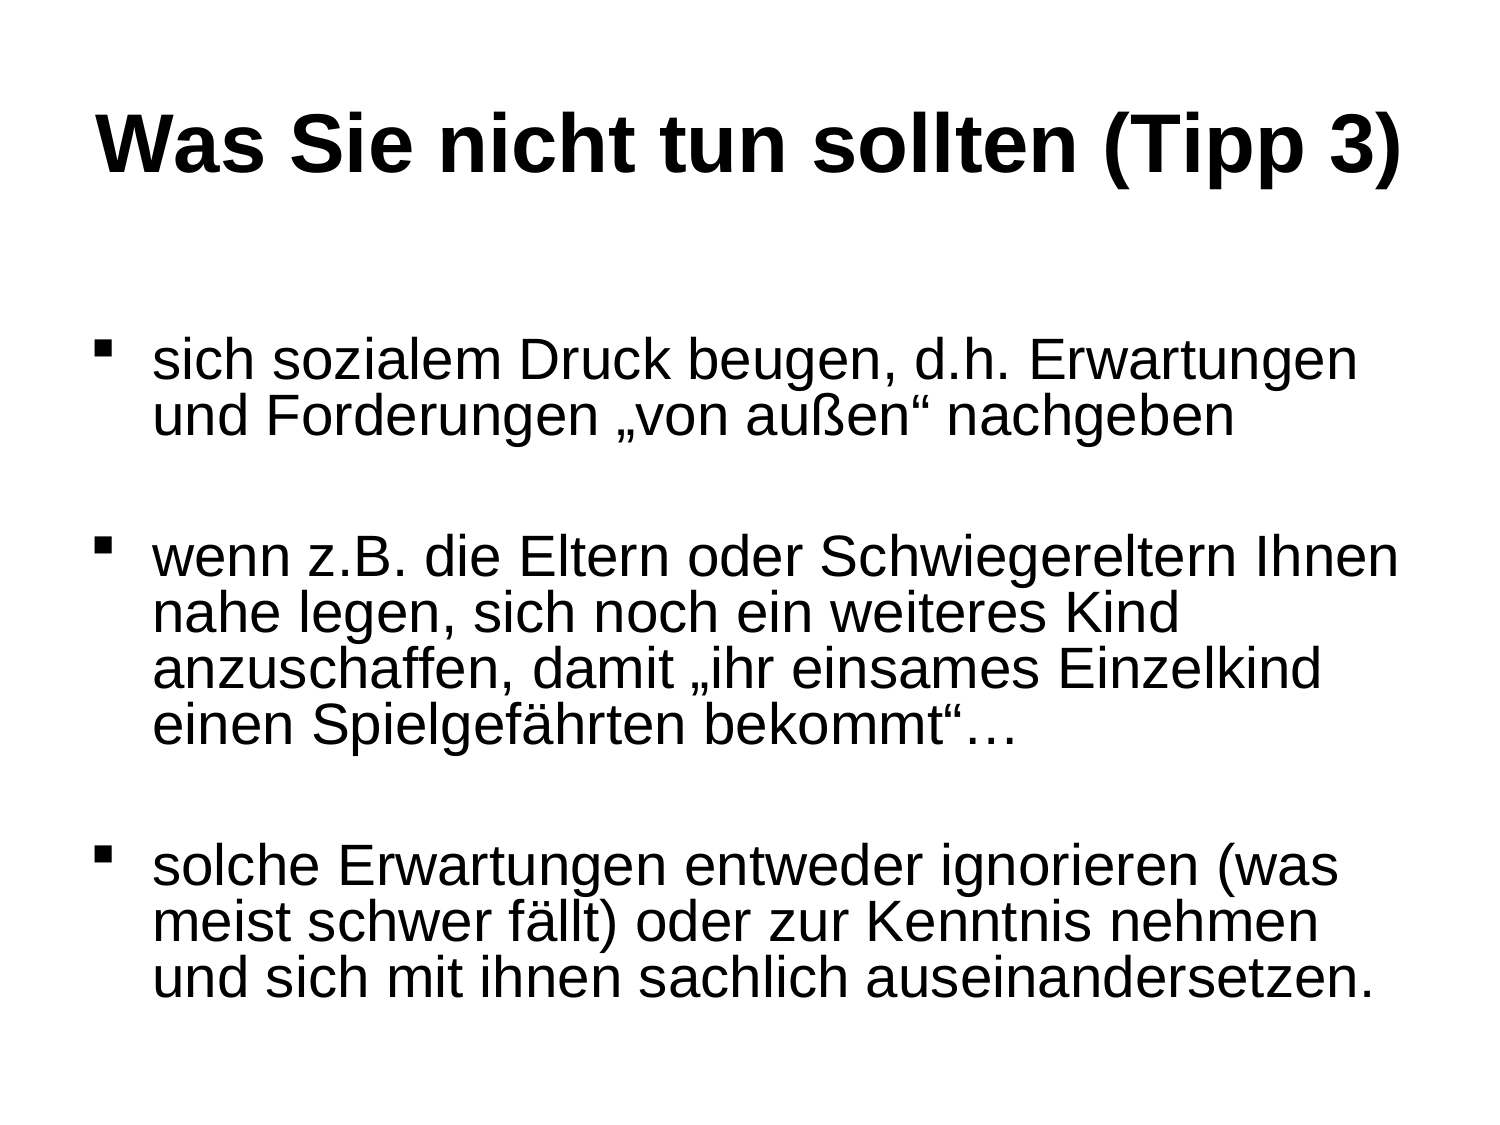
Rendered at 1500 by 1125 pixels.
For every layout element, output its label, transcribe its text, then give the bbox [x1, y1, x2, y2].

list sich sozialem Druck beugen, d.h. Erwartungen und Forderungen „von außen“ nachgeben wenn z.B. die Eltern oder Schwiegereltern Ihnen nahe legen, sich noch ein weiteres Kind anzuschaffen, damit „ihr einsames Einzelkind einen Spielgefährten bekommt“… solche Erwartungen entweder ignorieren (was meist schwer fällt) oder zur Kenntnis nehmen und sich mit ihnen sachlich auseinandersetzen. [75, 262, 1426, 1005]
title Was Sie nicht tun sollten (Tipp 3) [75, 45, 1426, 233]
